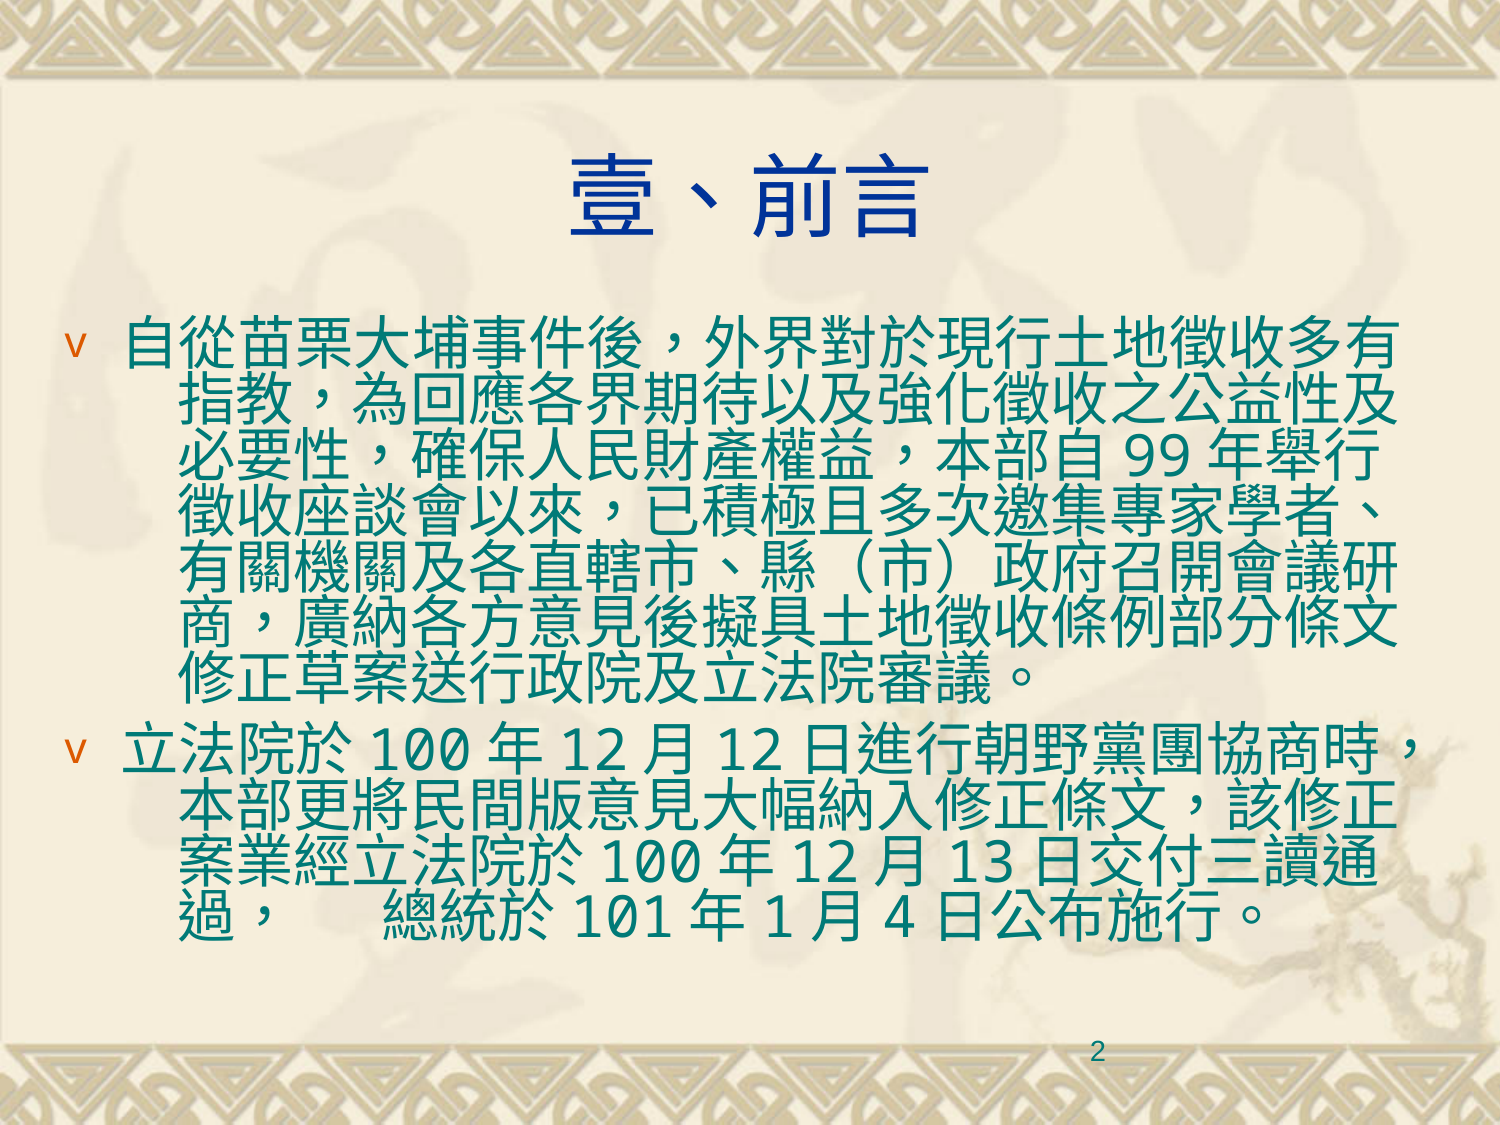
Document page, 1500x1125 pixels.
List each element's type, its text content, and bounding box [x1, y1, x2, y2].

title 壹、前言 [49, 99, 1451, 288]
text_box [1074, 1024, 1451, 1103]
list 自從苗栗大埔事件後，外界對於現行土地徵收多有指教，為回應各界期待以及強化徵收之公益性及必要性，確保人民財產權益，本部自99年舉行徵收座談會以來，已積極且多次邀集專家學者、有關機關及各直轄市、縣（市）政府召開會議研商，廣納各方意見後擬具土地徵收條例部分條文修正草案送行政院及立法院審議。 立法院於100年12月12日進行朝野黨團協商時，本部更將民間版意見大幅納入修正條文，該修正案業經立法院於100年12月13日交付三讀通過， 總統於101年1月4日公布施行。 [49, 312, 1451, 1001]
